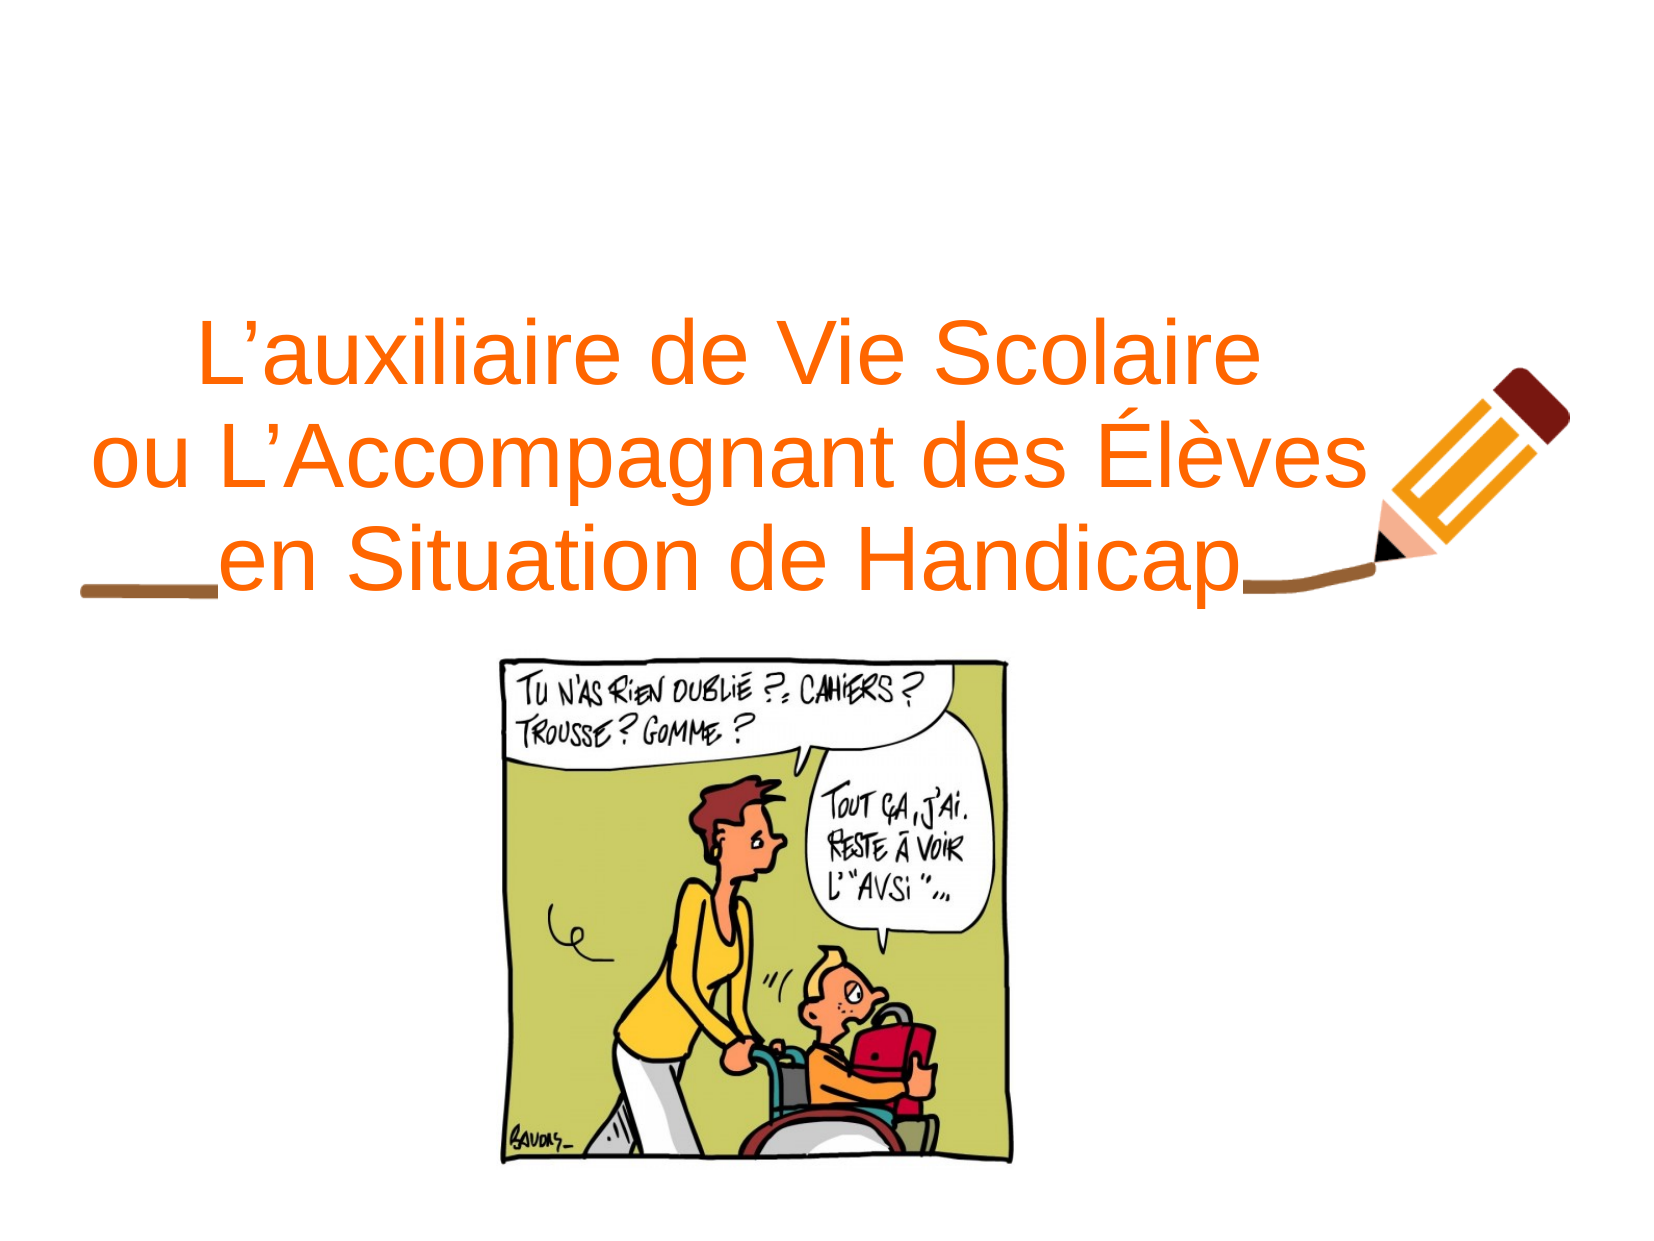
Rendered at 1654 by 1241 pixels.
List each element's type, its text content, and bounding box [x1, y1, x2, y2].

picture [496, 649, 1016, 1170]
title L’auxiliaire de Vie Scolaire ou L’Accompagnant des Élèves en Situation de Handicap [82, 302, 1379, 610]
picture [1379, 367, 1570, 603]
